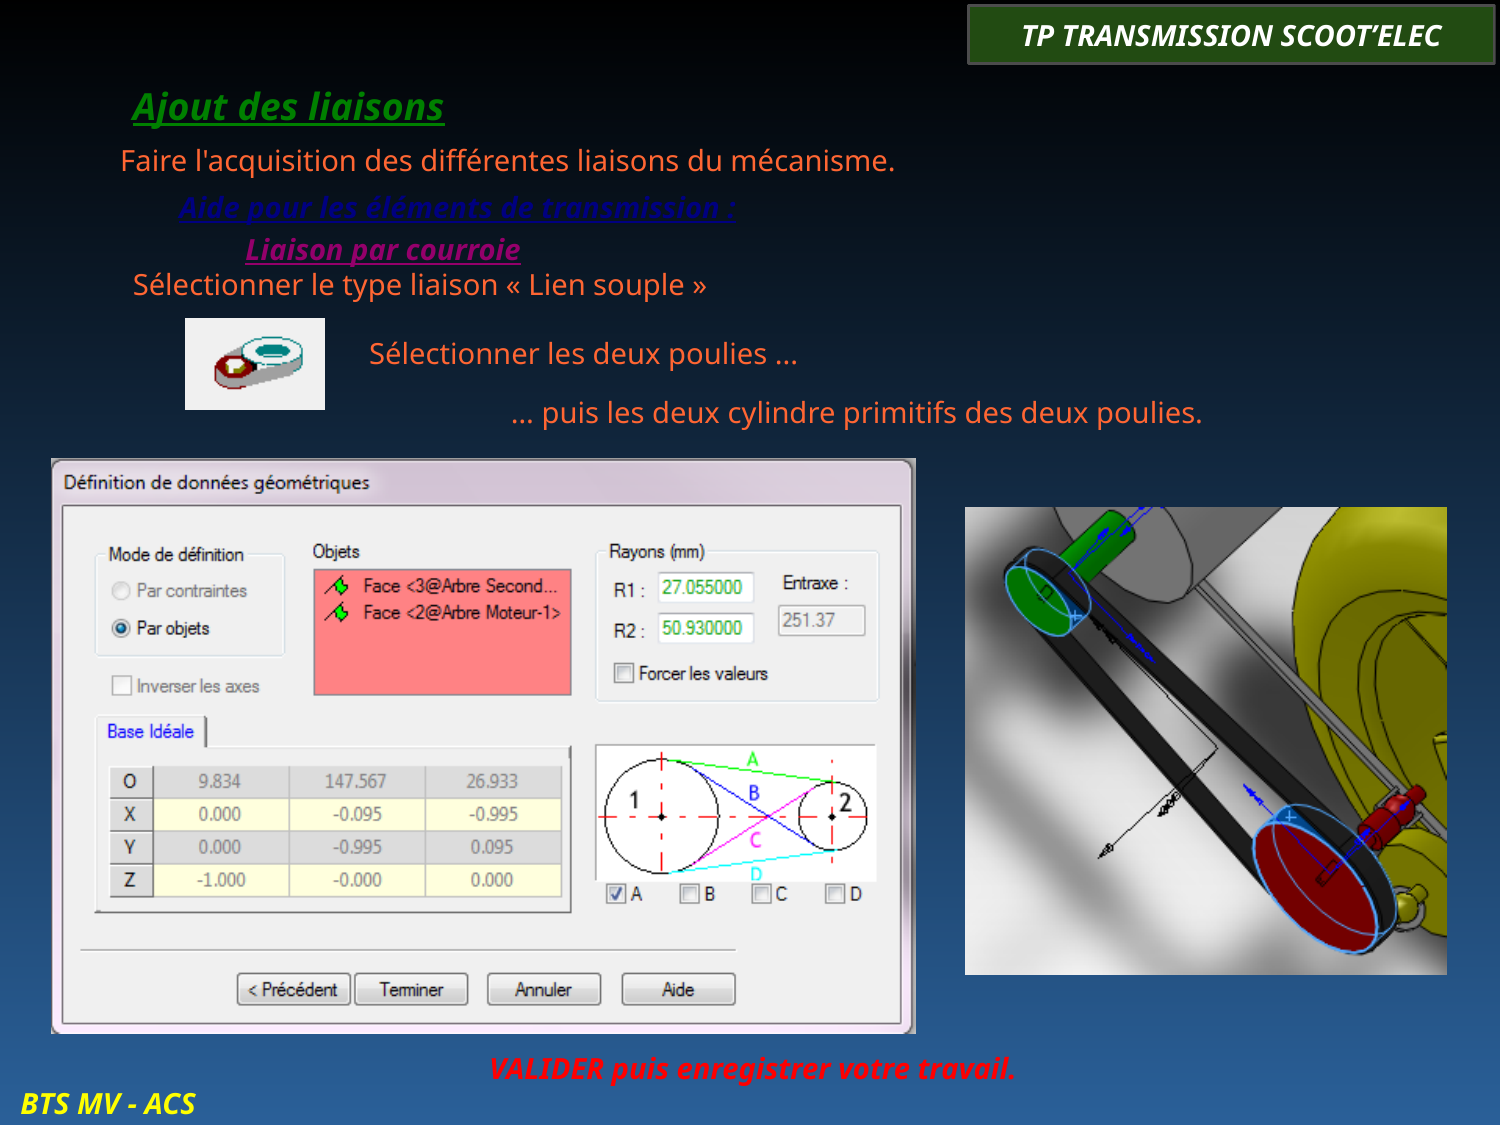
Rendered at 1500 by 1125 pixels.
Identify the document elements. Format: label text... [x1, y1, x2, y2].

text_box Sélectionner les deux poulies ... [354, 328, 1182, 378]
picture [51, 458, 916, 1034]
text_box Aide pour les éléments de transmission : [164, 182, 1241, 233]
picture [965, 507, 1447, 975]
text_box Ajout des liaisons [118, 75, 1446, 136]
picture [185, 318, 325, 410]
text_box … puis les deux cylindre primitifs des deux poulies. [496, 387, 1323, 438]
text_box Faire l'acquisition des différentes liaisons du mécanisme. [105, 135, 1454, 185]
text_box Liaison par courroie Sélectionner le type liaison « Lien souple » [118, 224, 1194, 310]
text_box VALIDER puis enregistrer votre travail. [59, 1042, 1447, 1093]
